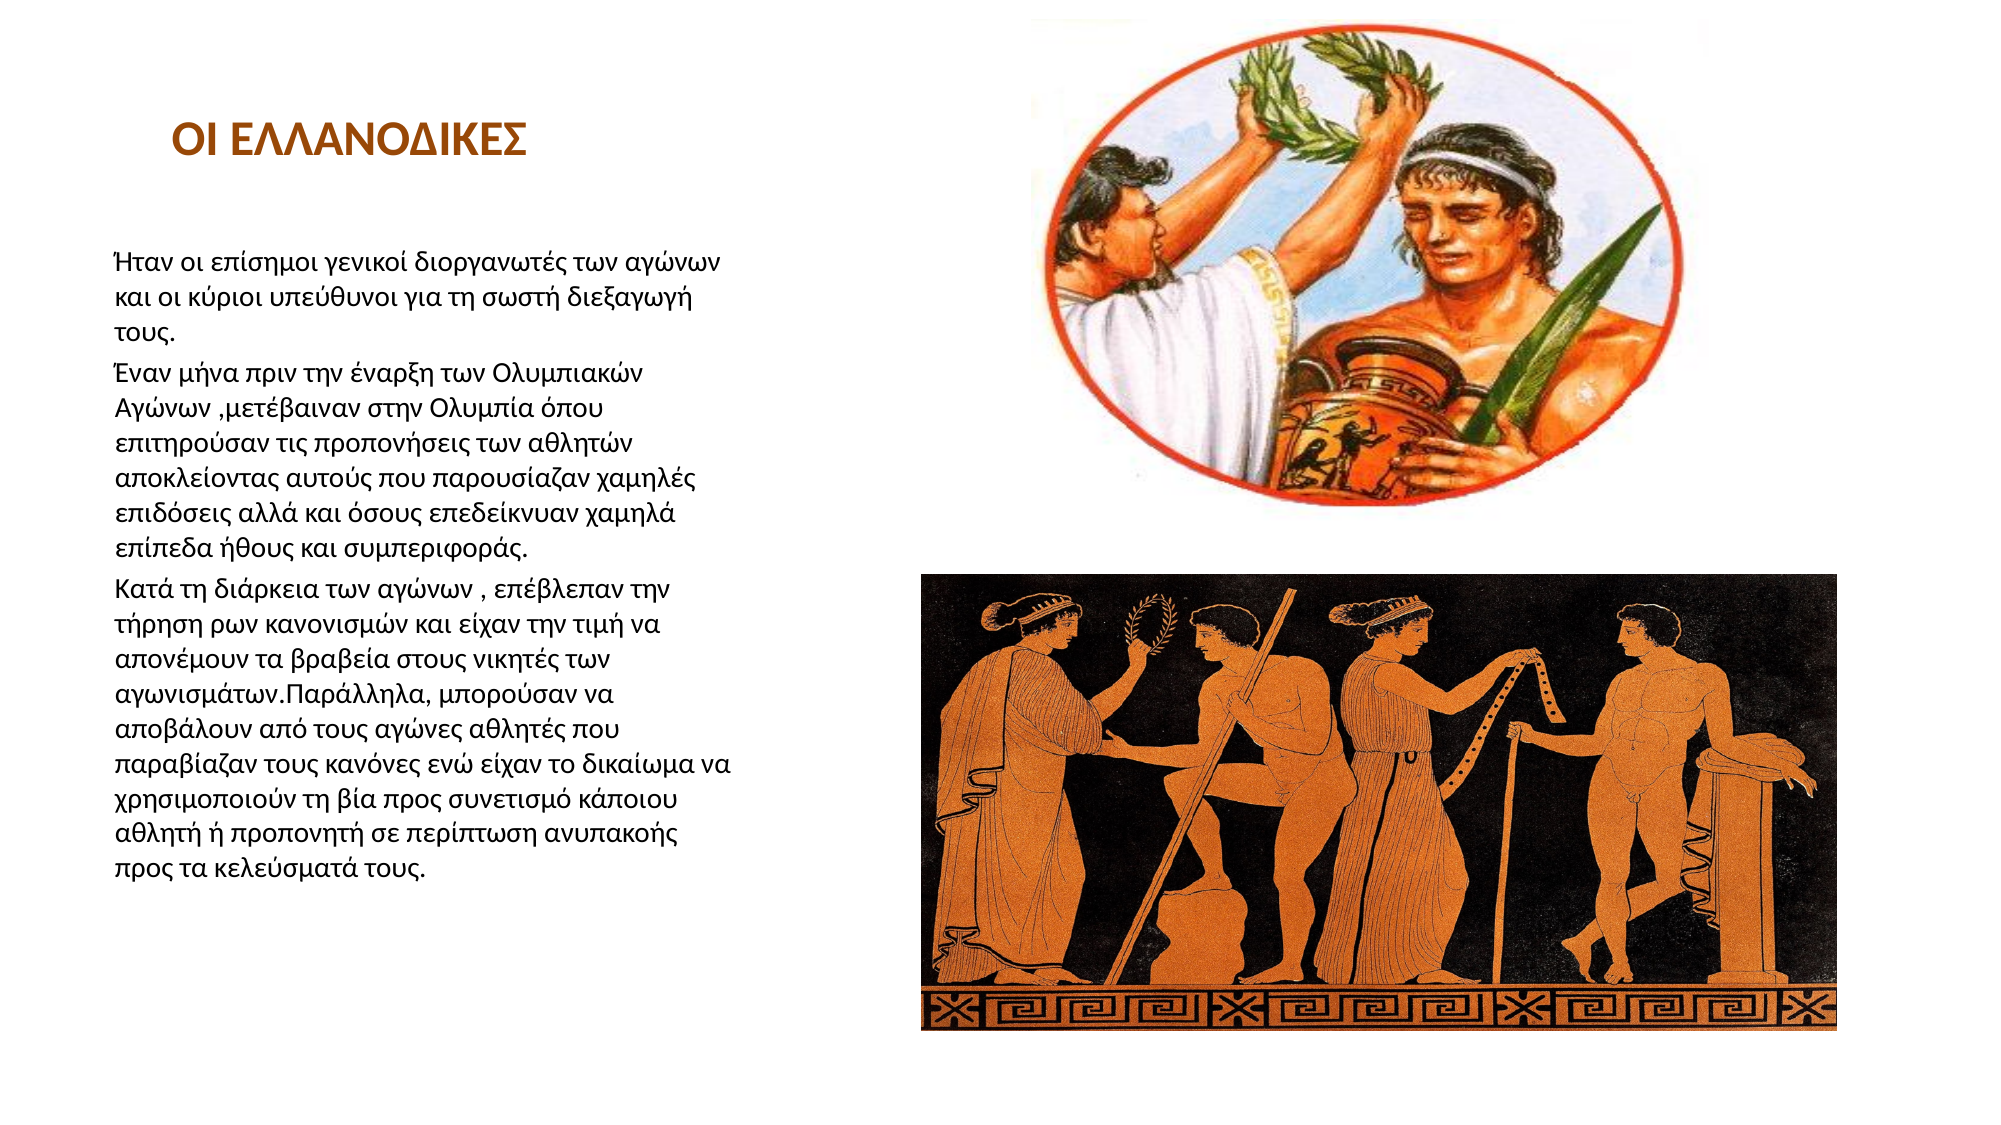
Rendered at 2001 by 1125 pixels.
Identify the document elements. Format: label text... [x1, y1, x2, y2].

list Ήταν οι επίσημοι γενικοί διοργανωτές των αγώνων και οι κύριοι υπεύθυνοι για τη σωστή διεξαγωγή τους. Έναν μήνα πριν την έναρξη των Ολυμπιακών Αγώνων ,μετέβαιναν στην Ολυμπία όπου επιτηρούσαν τις προπονήσεις των αθλητών αποκλείοντας αυτούς που παρουσίαζαν χαμηλές επιδόσεις αλλά και όσους επεδείκνυαν χαμηλά επίπεδα ήθους και συμπεριφοράς. Κατά τη διάρκεια των αγώνων , επέβλεπαν την τήρηση ρων κανονισμών και είχαν την τιμή να απονέμουν τα βραβεία στους νικητές των αγωνισμάτων.Παράλληλα, μπορούσαν να αποβάλουν από τους αγώνες αθλητές που παραβίαζαν τους κανόνες ενώ είχαν το δικαίωμα να χρησιμοποιούν τη βία προς συνετισμό κάποιου αθλητή ή προπονητή σε περίπτωση ανυπακοής προς τα κελεύσματά τους. [99, 235, 758, 1005]
picture [921, 574, 1837, 1031]
title ΟΙ ΕΛΛΑΝΟΔΙΚΕΣ [99, 44, 758, 173]
picture [1031, 19, 1709, 544]
